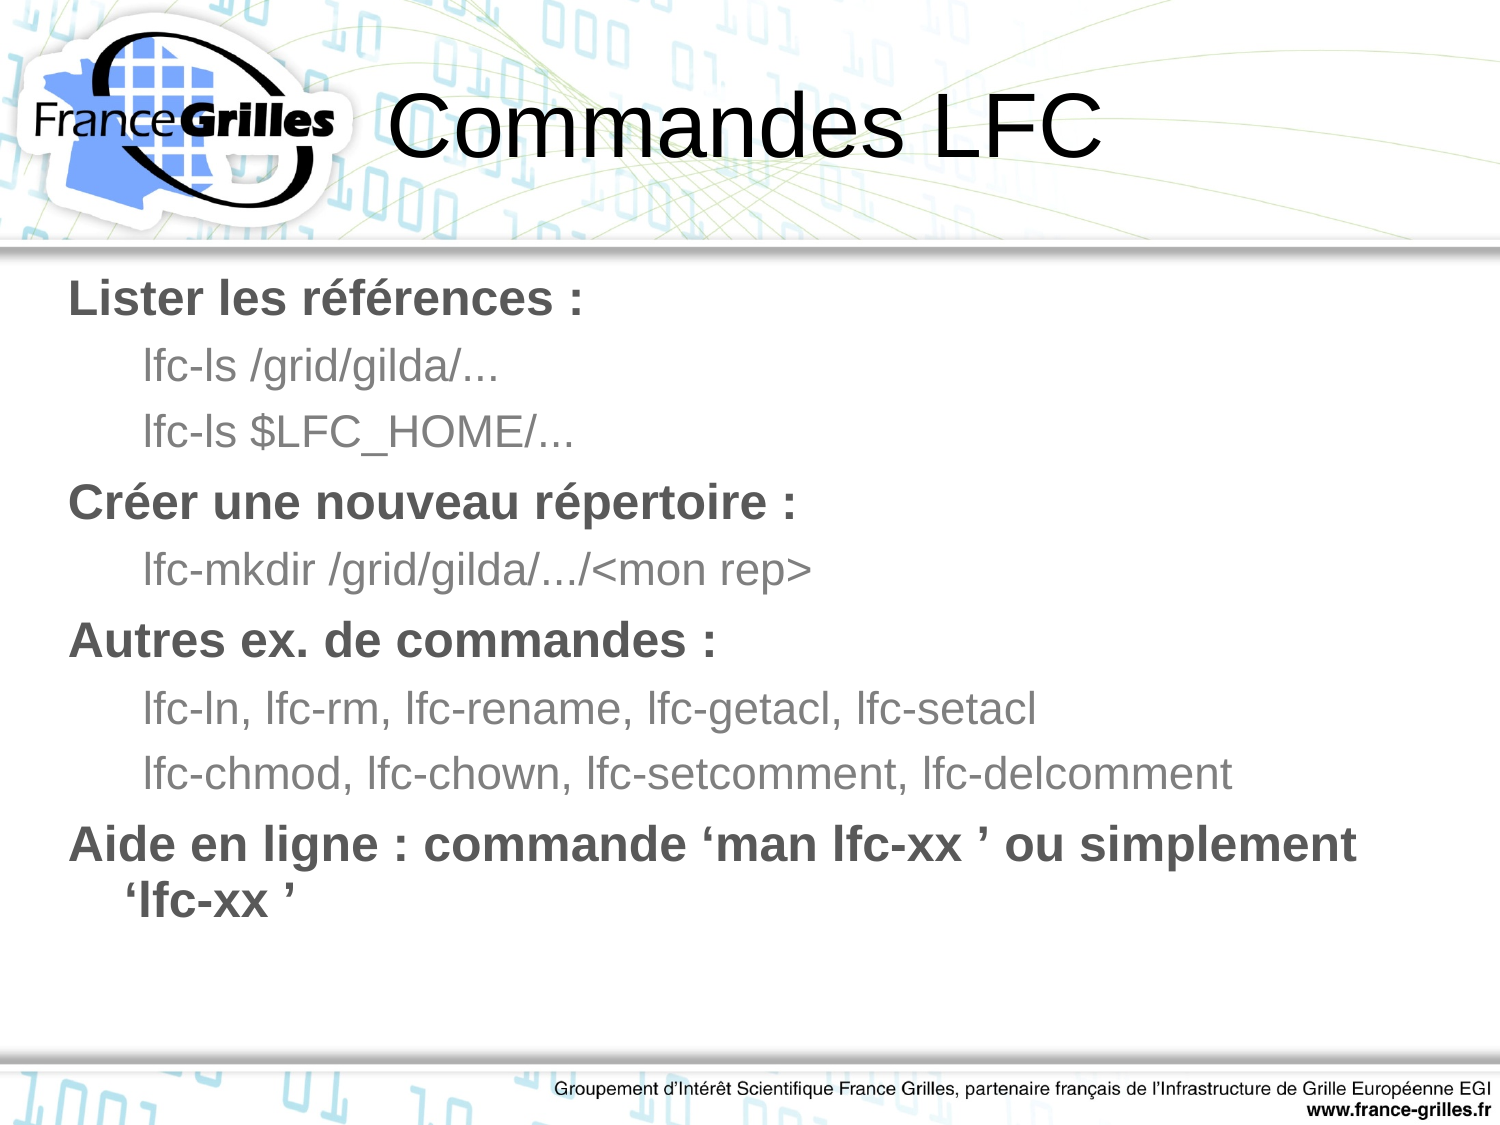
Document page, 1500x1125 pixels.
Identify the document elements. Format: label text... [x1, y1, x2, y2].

title Commandes LFC [372, 7, 1459, 244]
list Lister les références : lfc-ls /grid/gilda/... lfc-ls $LFC_HOME/... Créer une nouveau répertoire : lfc-mkdir /grid/gilda/.../<mon rep> Autres ex. de commandes : lfc-ln, lfc-rm, lfc-rename, lfc-getacl, lfc-setacl lfc-chmod, lfc-chown, lfc-setcomment, lfc-delcomment Aide en ligne : commande ‘man lfc-xx ’ ou simplement ‘lfc-xx ’ [53, 262, 1459, 1024]
picture [0, 0, 1500, 1125]
